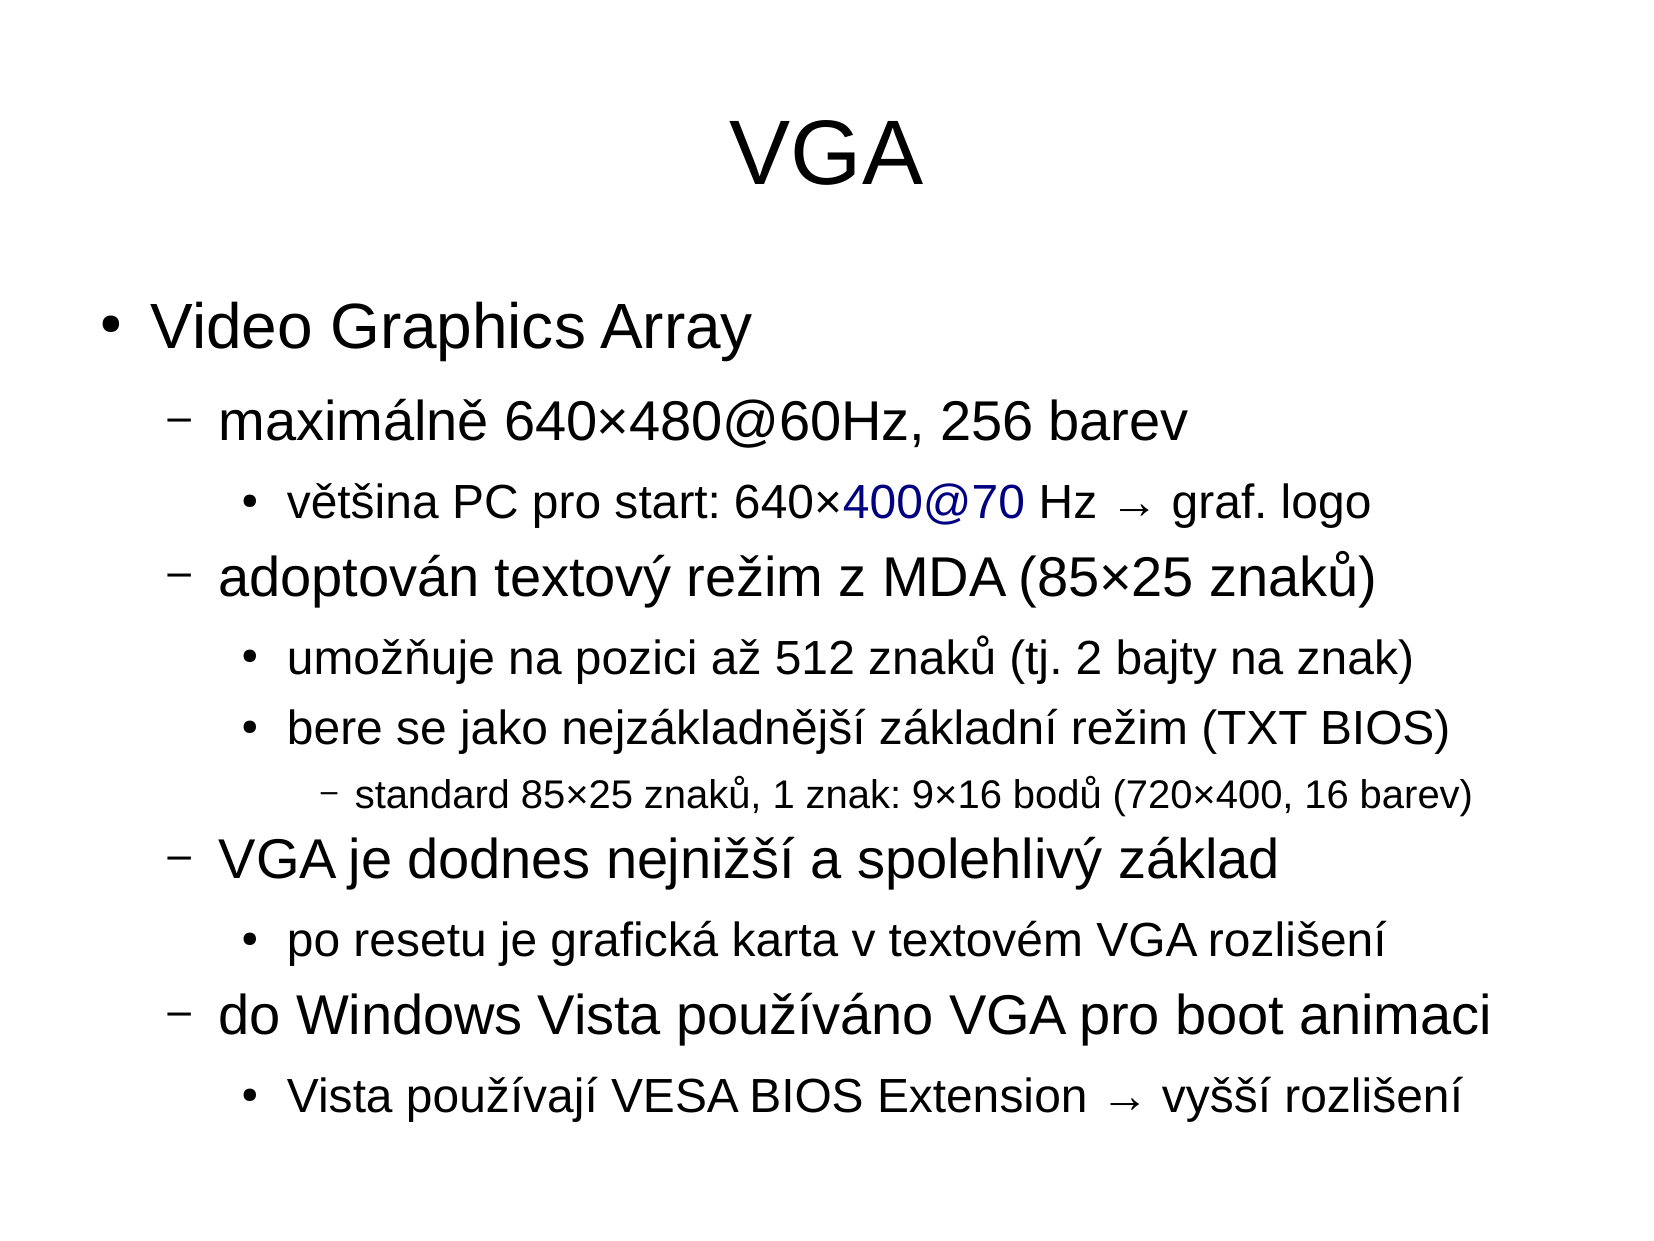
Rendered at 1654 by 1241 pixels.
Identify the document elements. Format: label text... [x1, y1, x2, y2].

title VGA [82, 49, 1571, 257]
list Video Graphics Array maximálně 640×480@60Hz, 256 barev většina PC pro start: 640×400@70 Hz → graf. logo adoptován textový režim z MDA (85×25 znaků) umožňuje na pozici až 512 znaků (tj. 2 bajty na znak) bere se jako nejzákladnější základní režim (TXT BIOS) standard 85×25 znaků, 1 znak: 9×16 bodů (720×400, 16 barev) VGA je dodnes nejnižší a spolehlivý základ po resetu je grafická karta v textovém VGA rozlišení do Windows Vista používáno VGA pro boot animaci Vista používají VESA BIOS Extension → vyšší rozlišení [82, 290, 1571, 1130]
